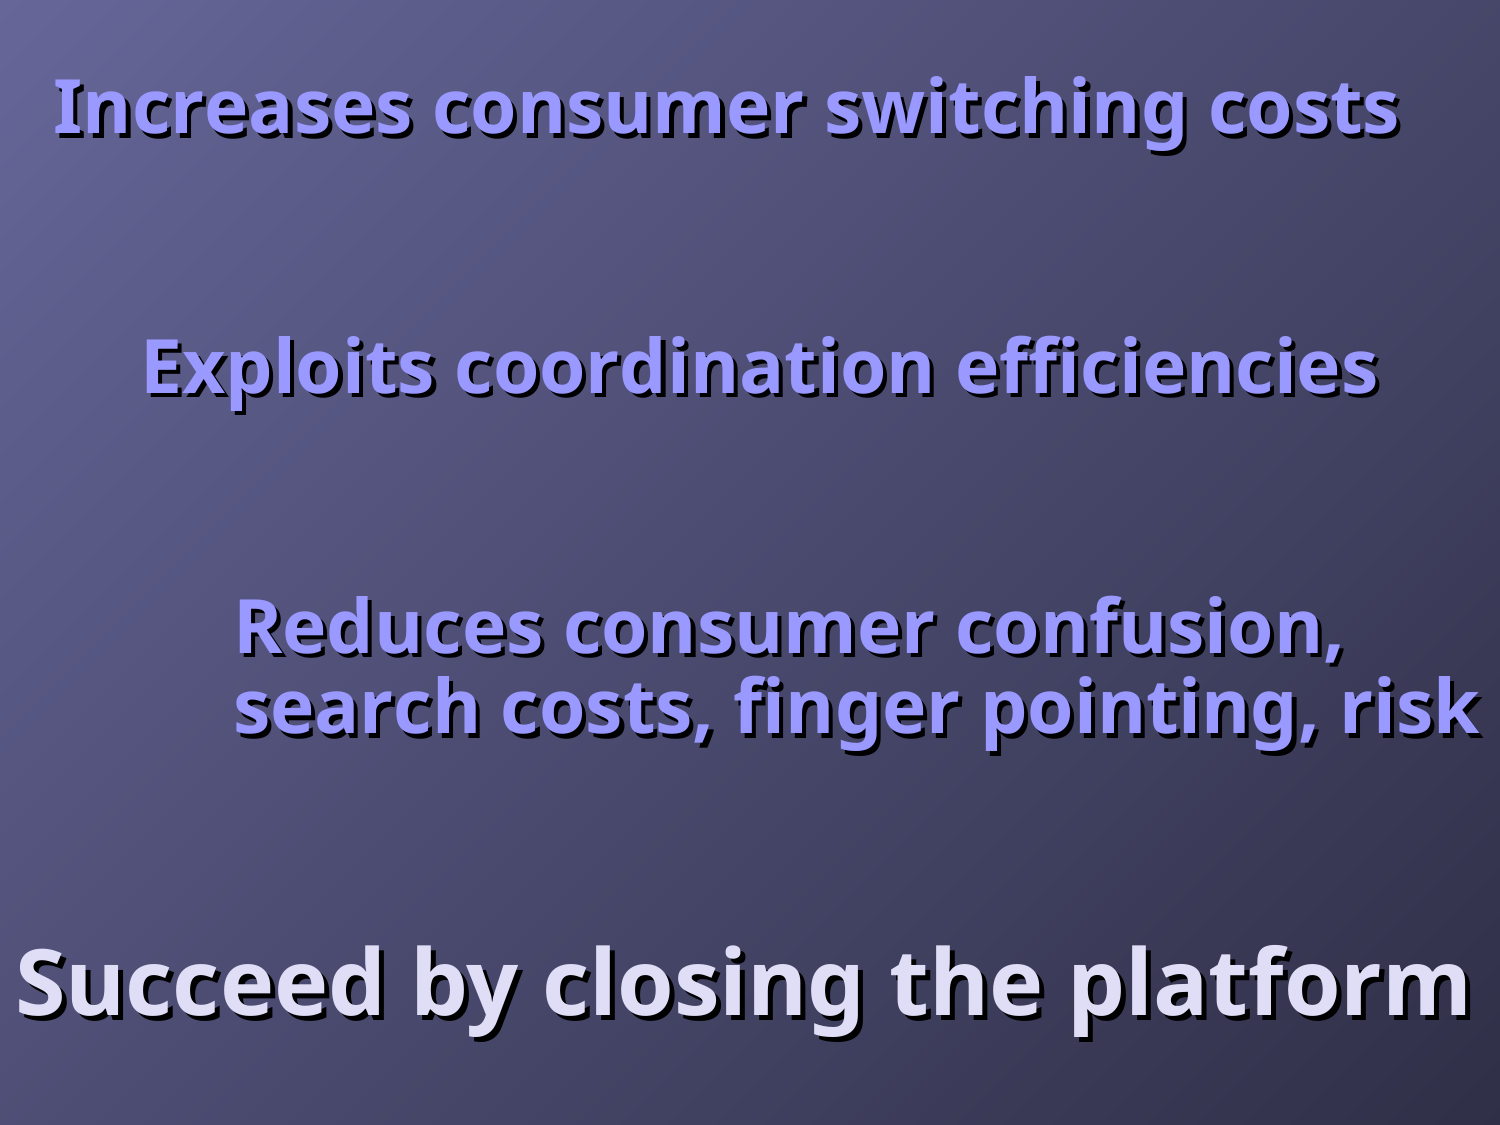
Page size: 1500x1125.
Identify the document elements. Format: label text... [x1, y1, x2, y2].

title Succeed by closing the platform [0, 886, 1500, 1075]
text_box Reduces consumer confusion, search costs, finger pointing, risk [218, 580, 1496, 759]
text_box Exploits coordination efficiencies [125, 321, 1395, 418]
text_box Increases consumer switching costs [38, 61, 1416, 158]
